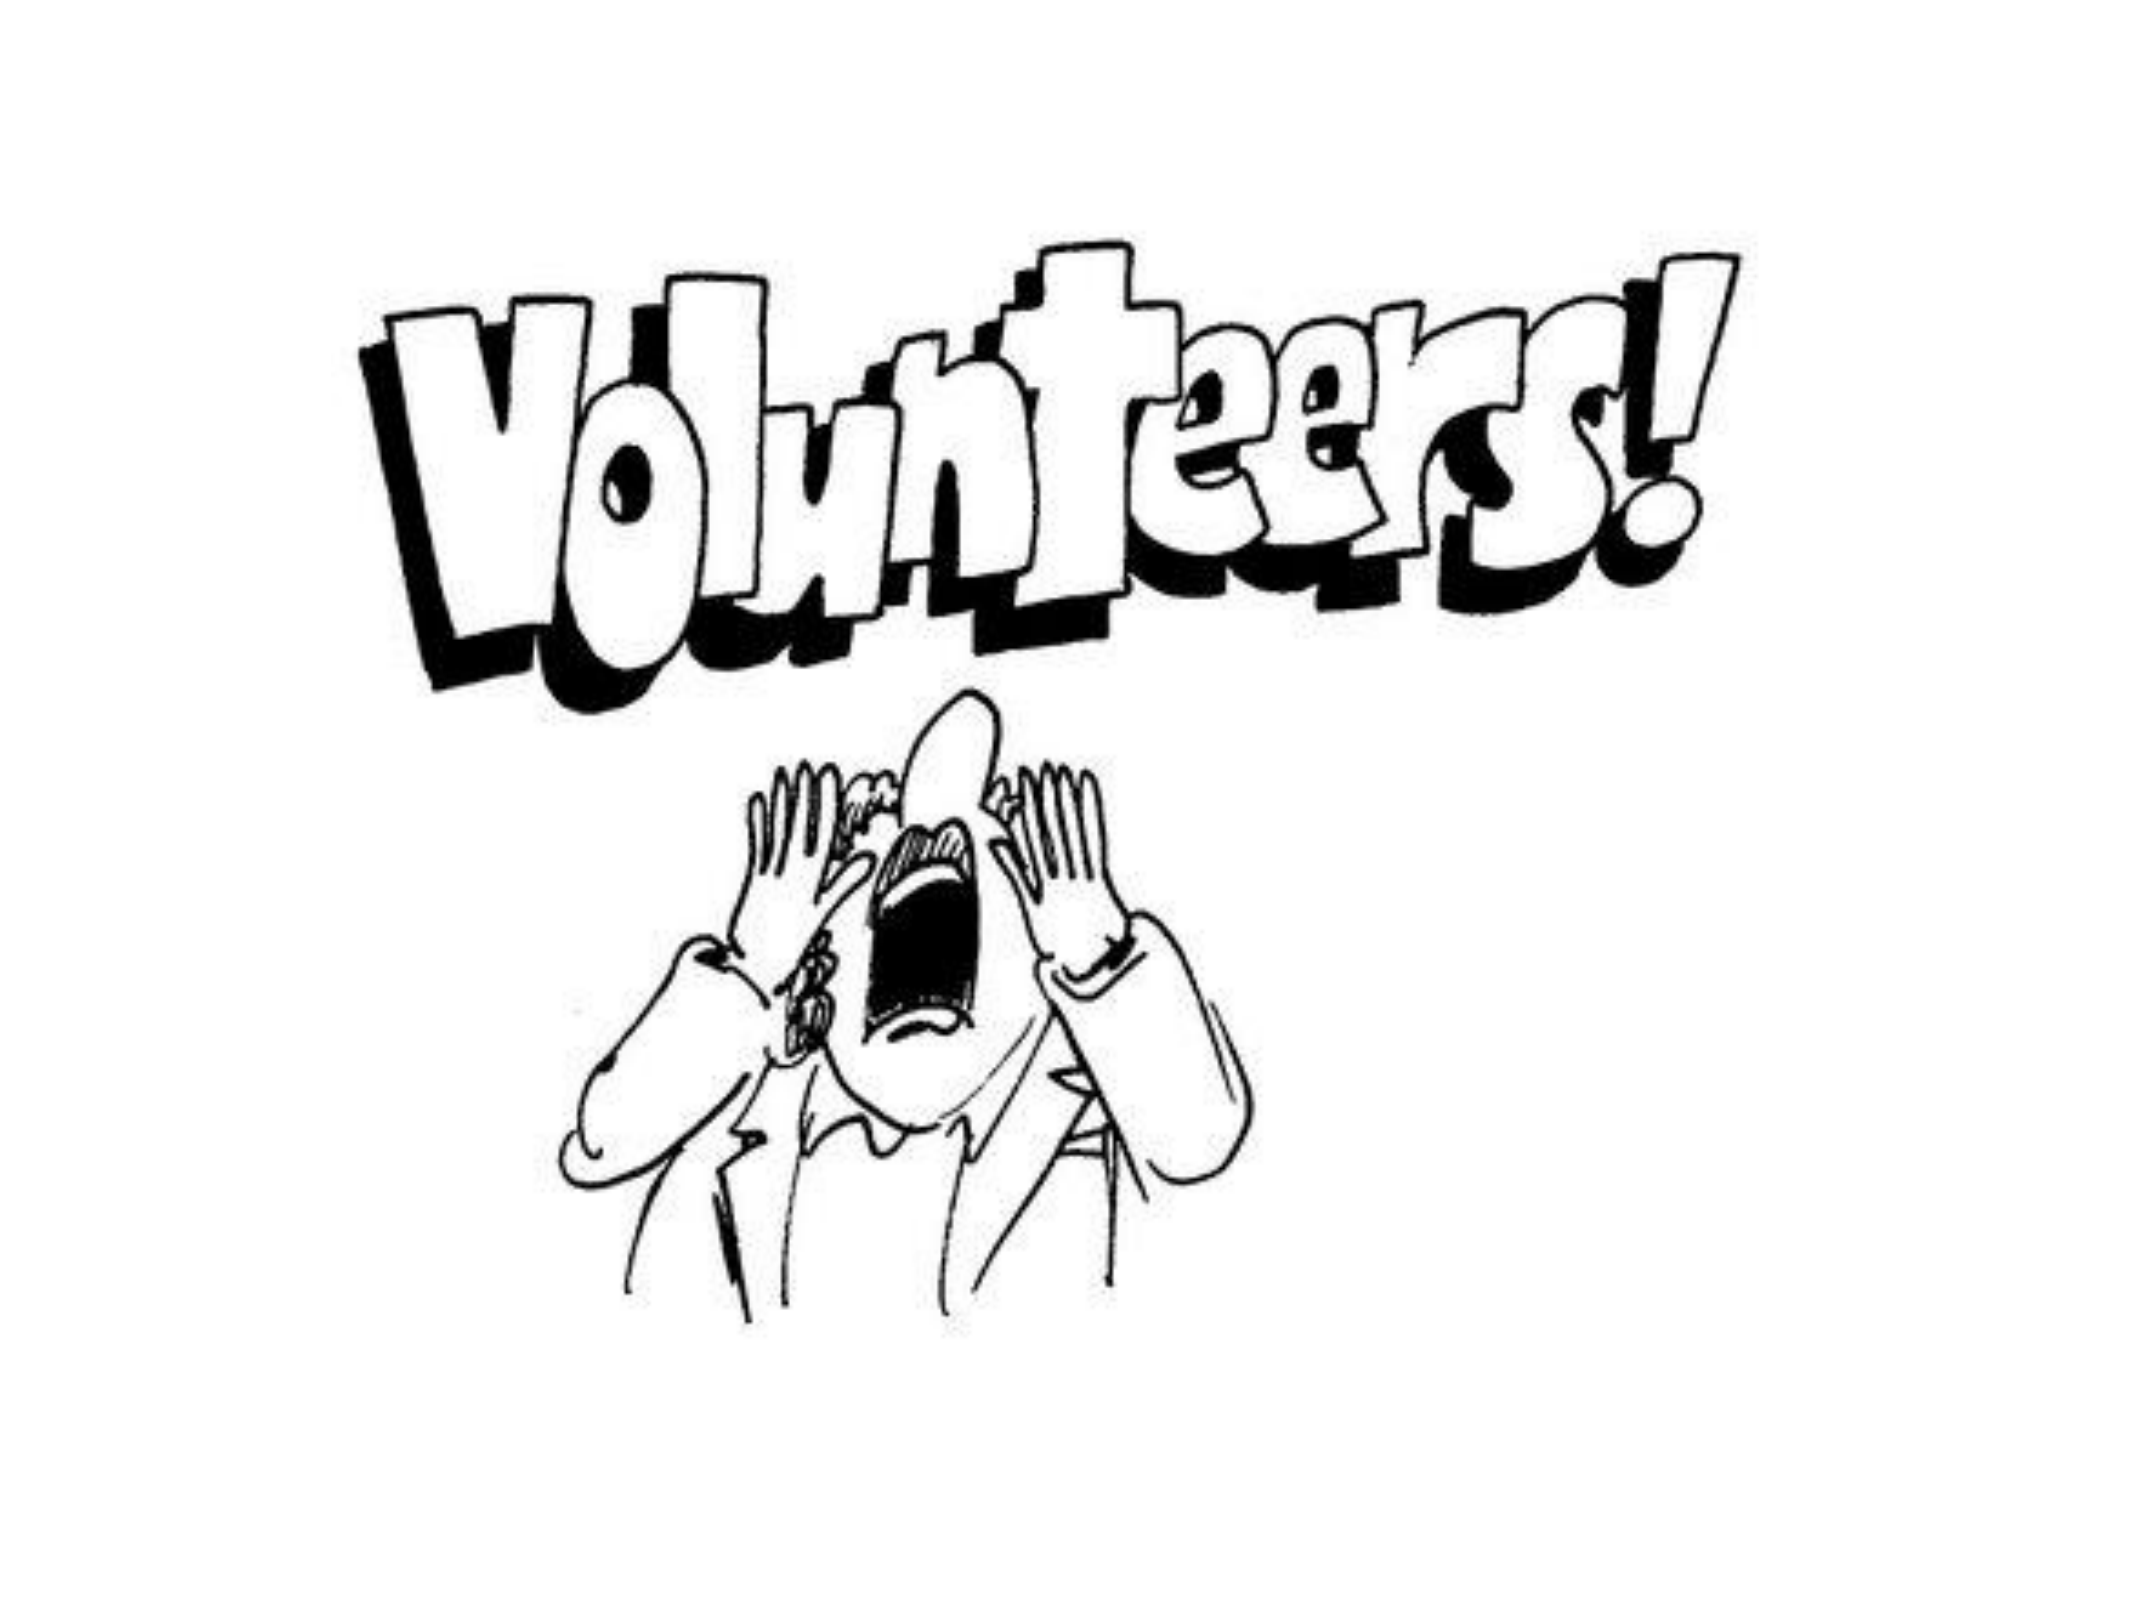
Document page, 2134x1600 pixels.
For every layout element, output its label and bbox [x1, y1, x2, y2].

picture [331, 203, 1788, 1361]
